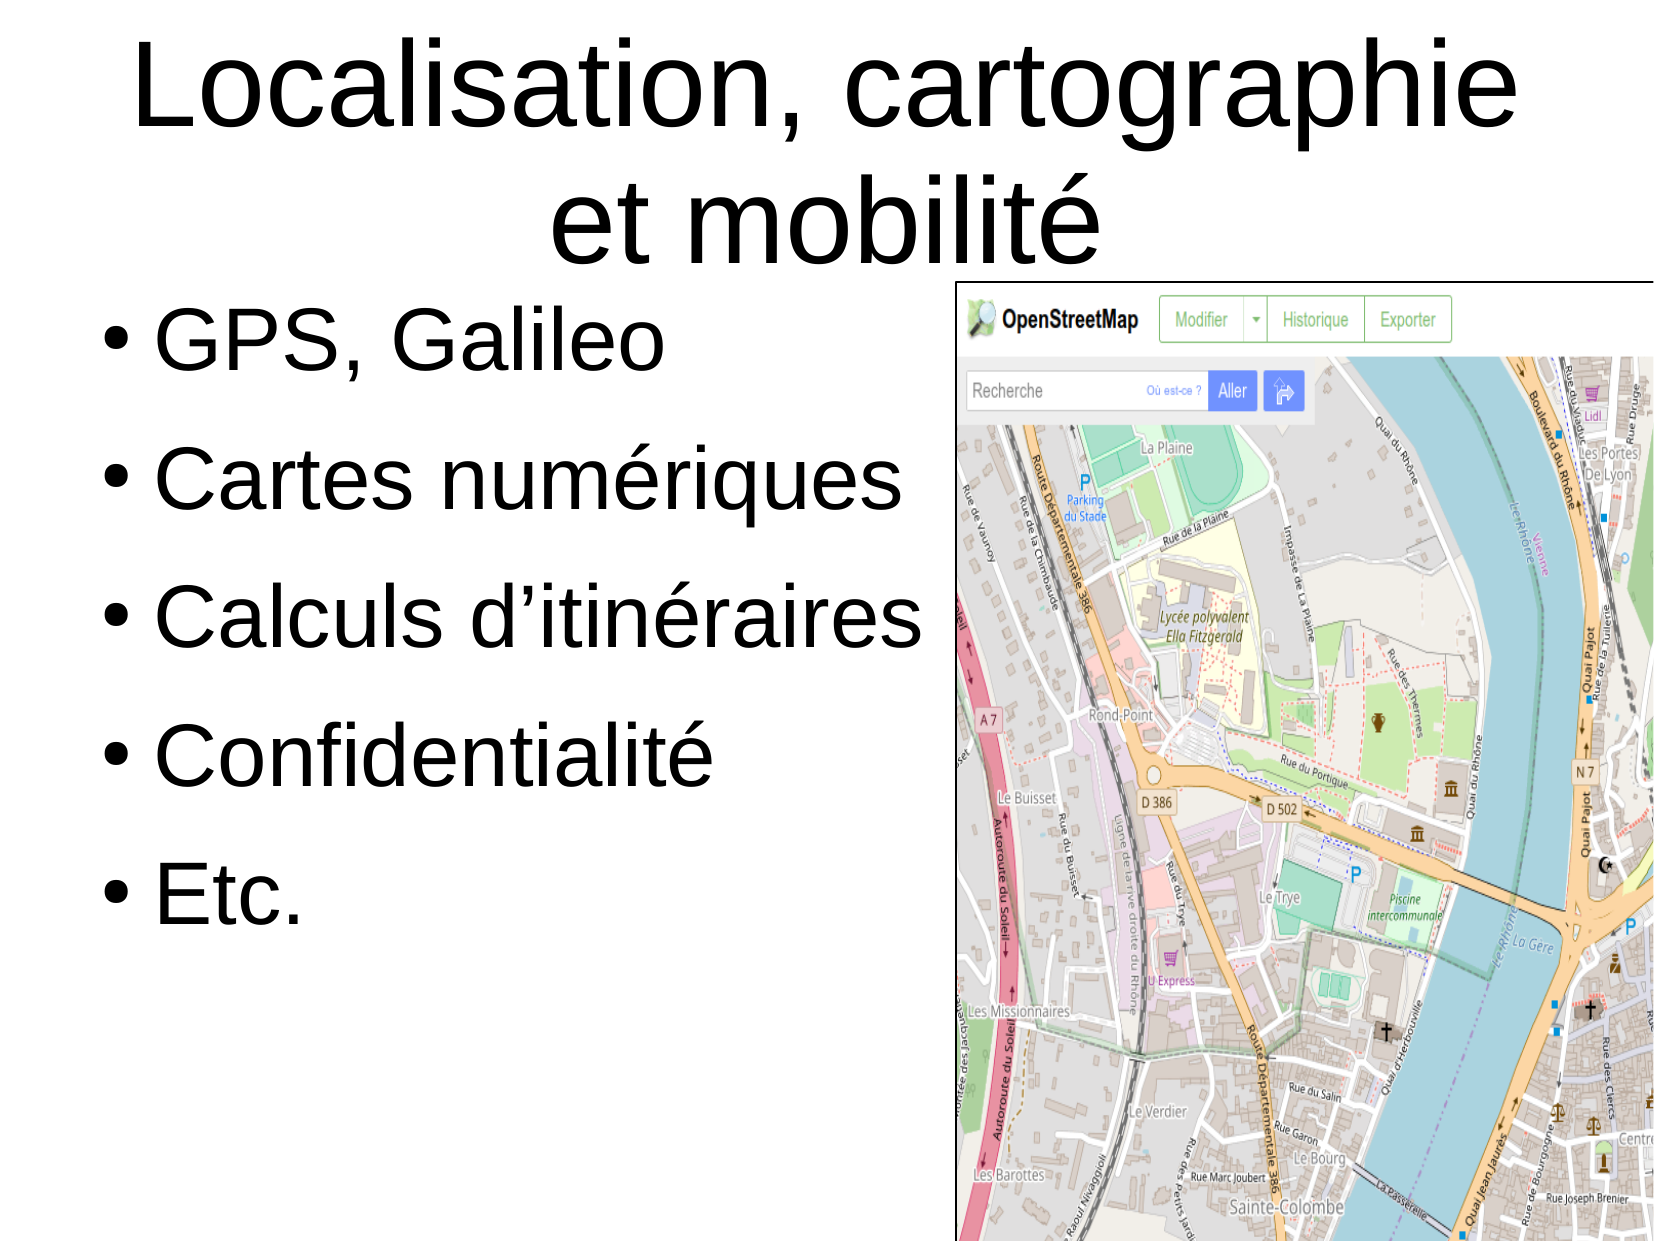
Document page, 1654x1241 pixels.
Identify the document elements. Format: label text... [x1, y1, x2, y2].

picture [956, 283, 1654, 1241]
title Localisation, cartographie et mobilité [82, 0, 1571, 290]
list GPS, Galileo Cartes numériques Calculs d’itinéraires Confidentialité Etc. [82, 290, 955, 1010]
